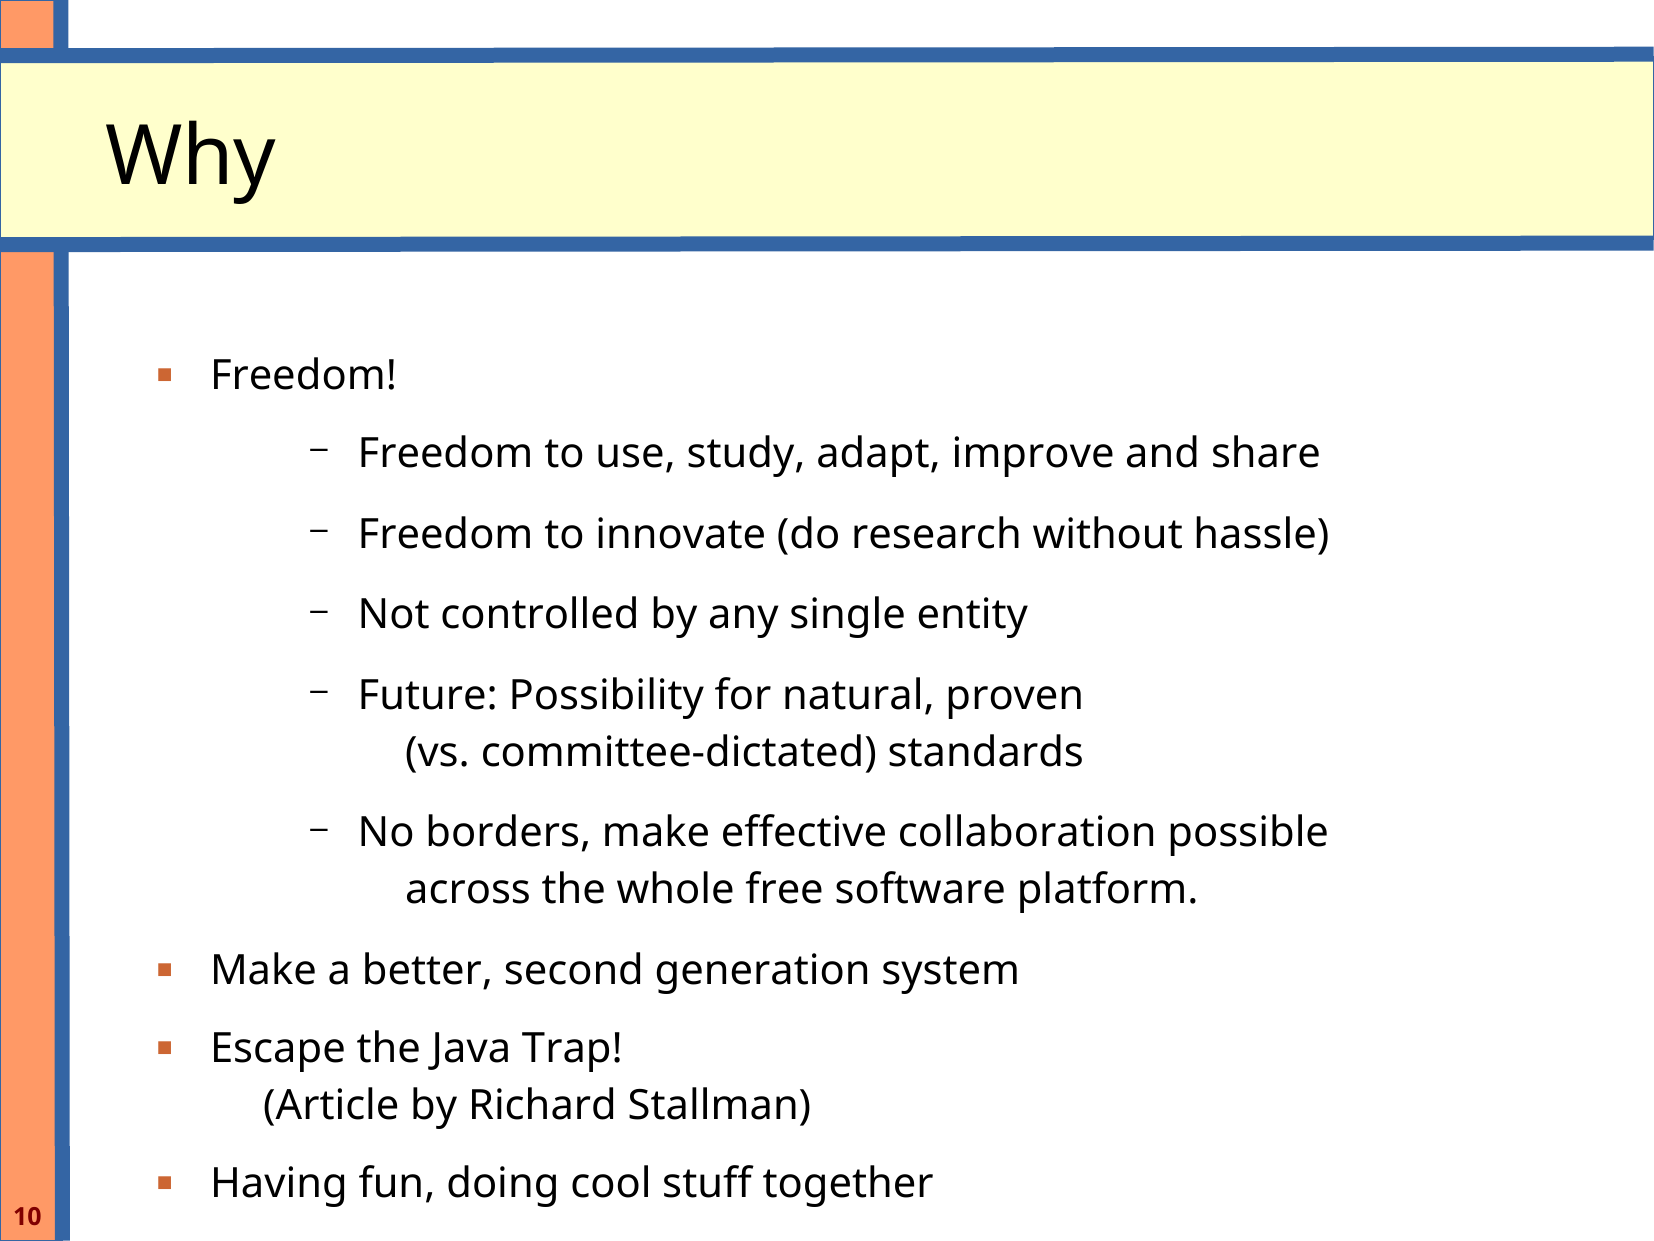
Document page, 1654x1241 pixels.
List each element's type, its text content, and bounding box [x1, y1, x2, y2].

title Why [105, 93, 1605, 212]
list Freedom! Freedom to use, study, adapt, improve and share Freedom to innovate (do research without hassle) Not controlled by any single entity Future: Possibility for natural, proven (vs. committee-dictated) standards No borders, make effective collaboration possible across the whole free software platform. Make a better, second generation system Escape the Java Trap! (Article by Richard Stallman) Having fun, doing cool stuff together [121, 344, 1534, 1154]
